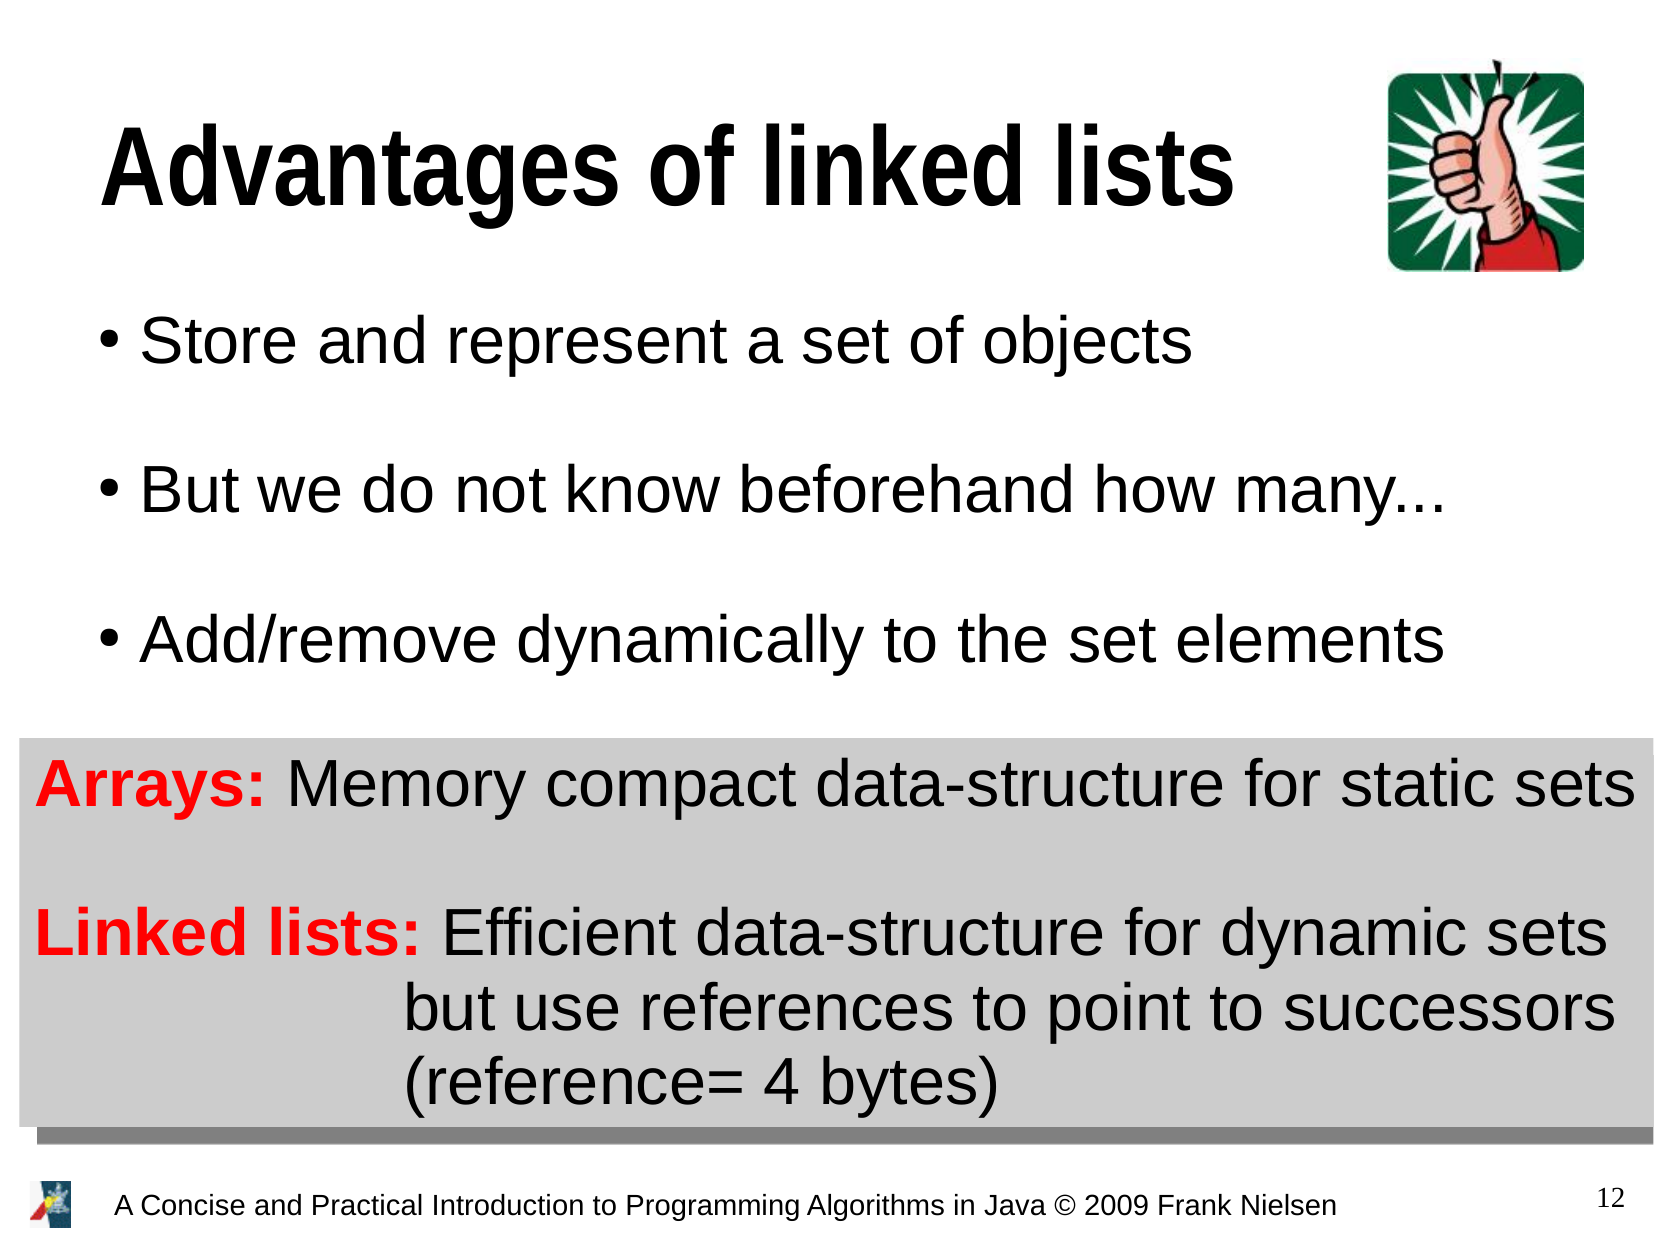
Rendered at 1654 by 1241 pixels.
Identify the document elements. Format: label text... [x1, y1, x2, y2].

text_box [197, 317, 228, 389]
picture [29, 1181, 71, 1228]
text_box Arrays: Memory compact data-structure for static sets Linked lists: Efficient data-structure for dynamic sets but use references to point to successors (reference= 4 bytes) [19, 738, 1654, 1127]
text_box Advantages of linked lists [59, 92, 1249, 237]
picture [1387, 58, 1584, 272]
text_box Store and represent a set of objects But we do not know beforehand how many... Add/remove dynamically to the set elements [82, 295, 1477, 684]
